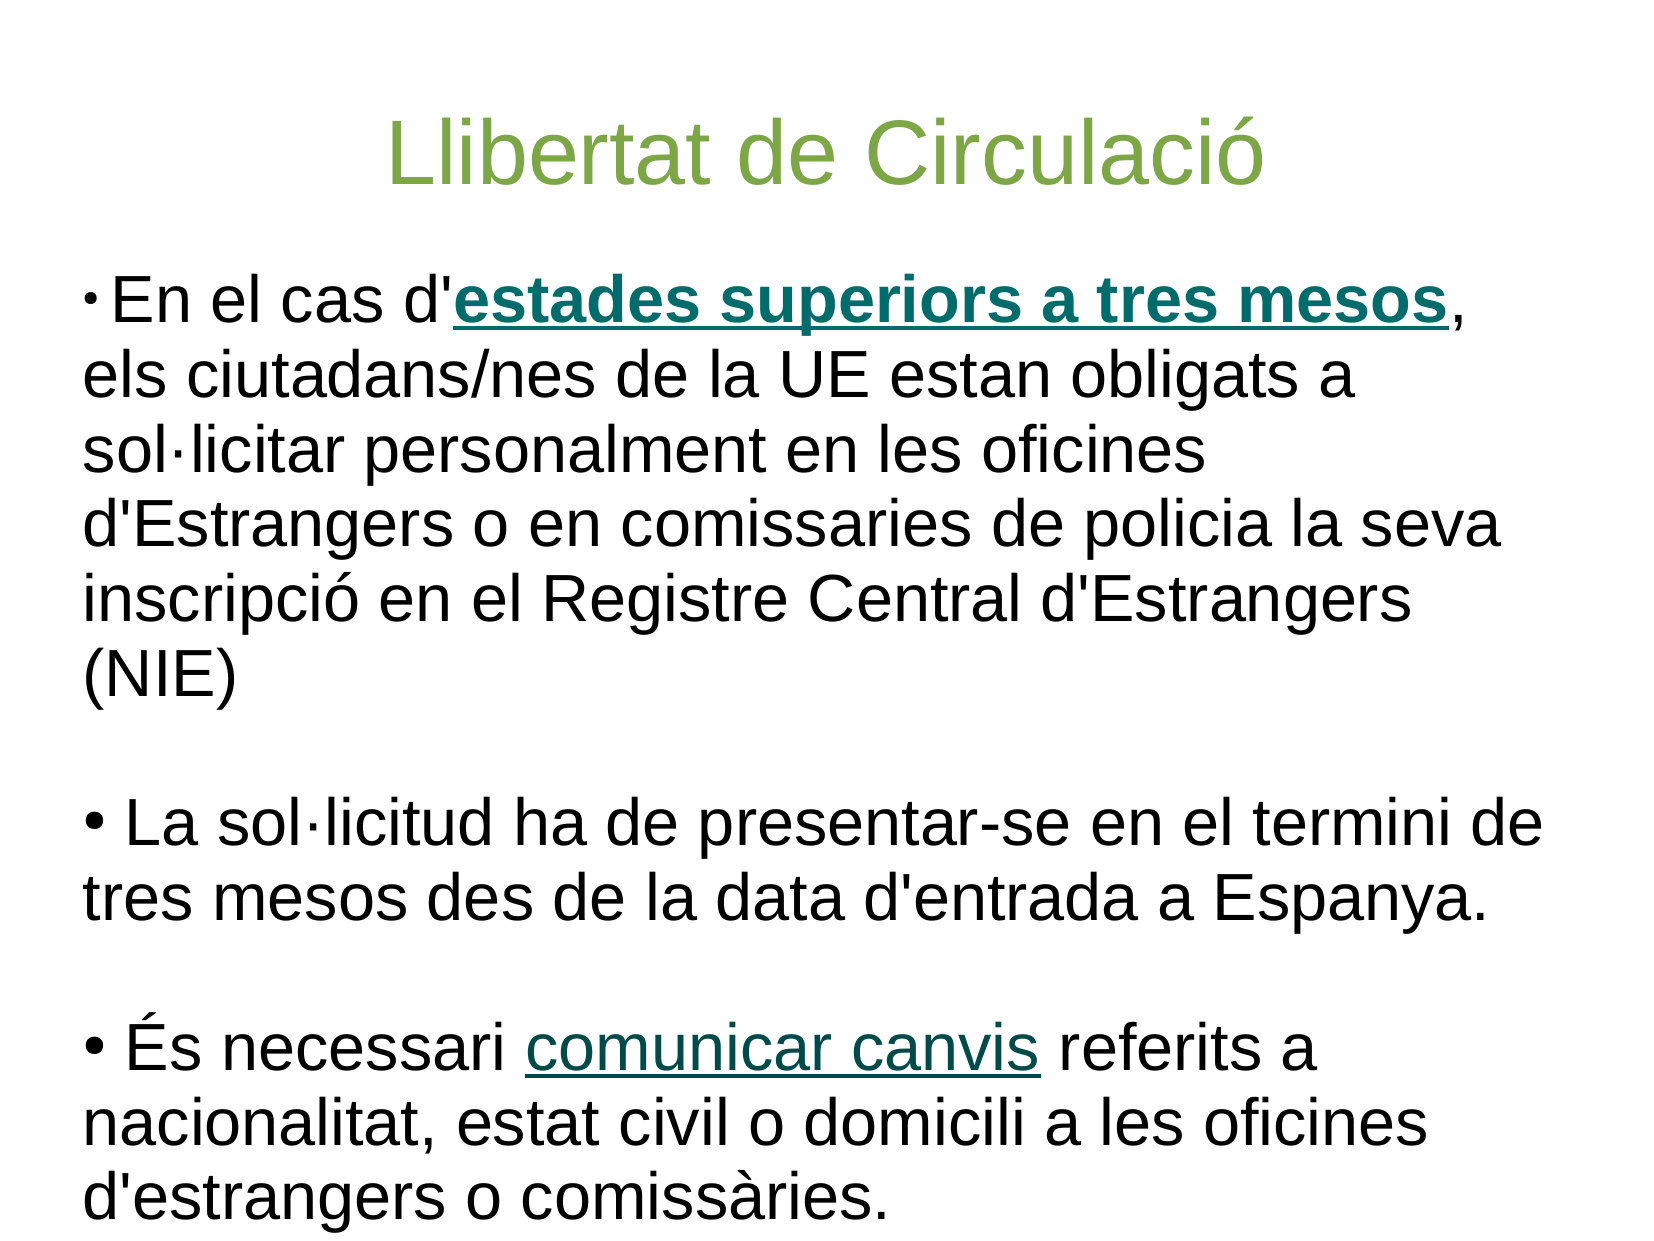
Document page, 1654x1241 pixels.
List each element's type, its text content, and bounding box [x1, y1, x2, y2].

title Llibertat de Circulació [82, 56, 1571, 144]
subtitle En el cas d'estades superiors a tres mesos, els ciutadans/nes de la UE estan obligats a sol·licitar personalment en les oficines d'Estrangers o en comissaries de policia la seva inscripció en el Registre Central d'Estrangers (NIE) La sol·licitud ha de presentar-se en el termini de tres mesos des de la data d'entrada a Espanya. És necessari comunicar canvis referits a nacionalitat, estat civil o domicili a les oficines d'estrangers o comissàries. [82, 144, 1571, 1241]
